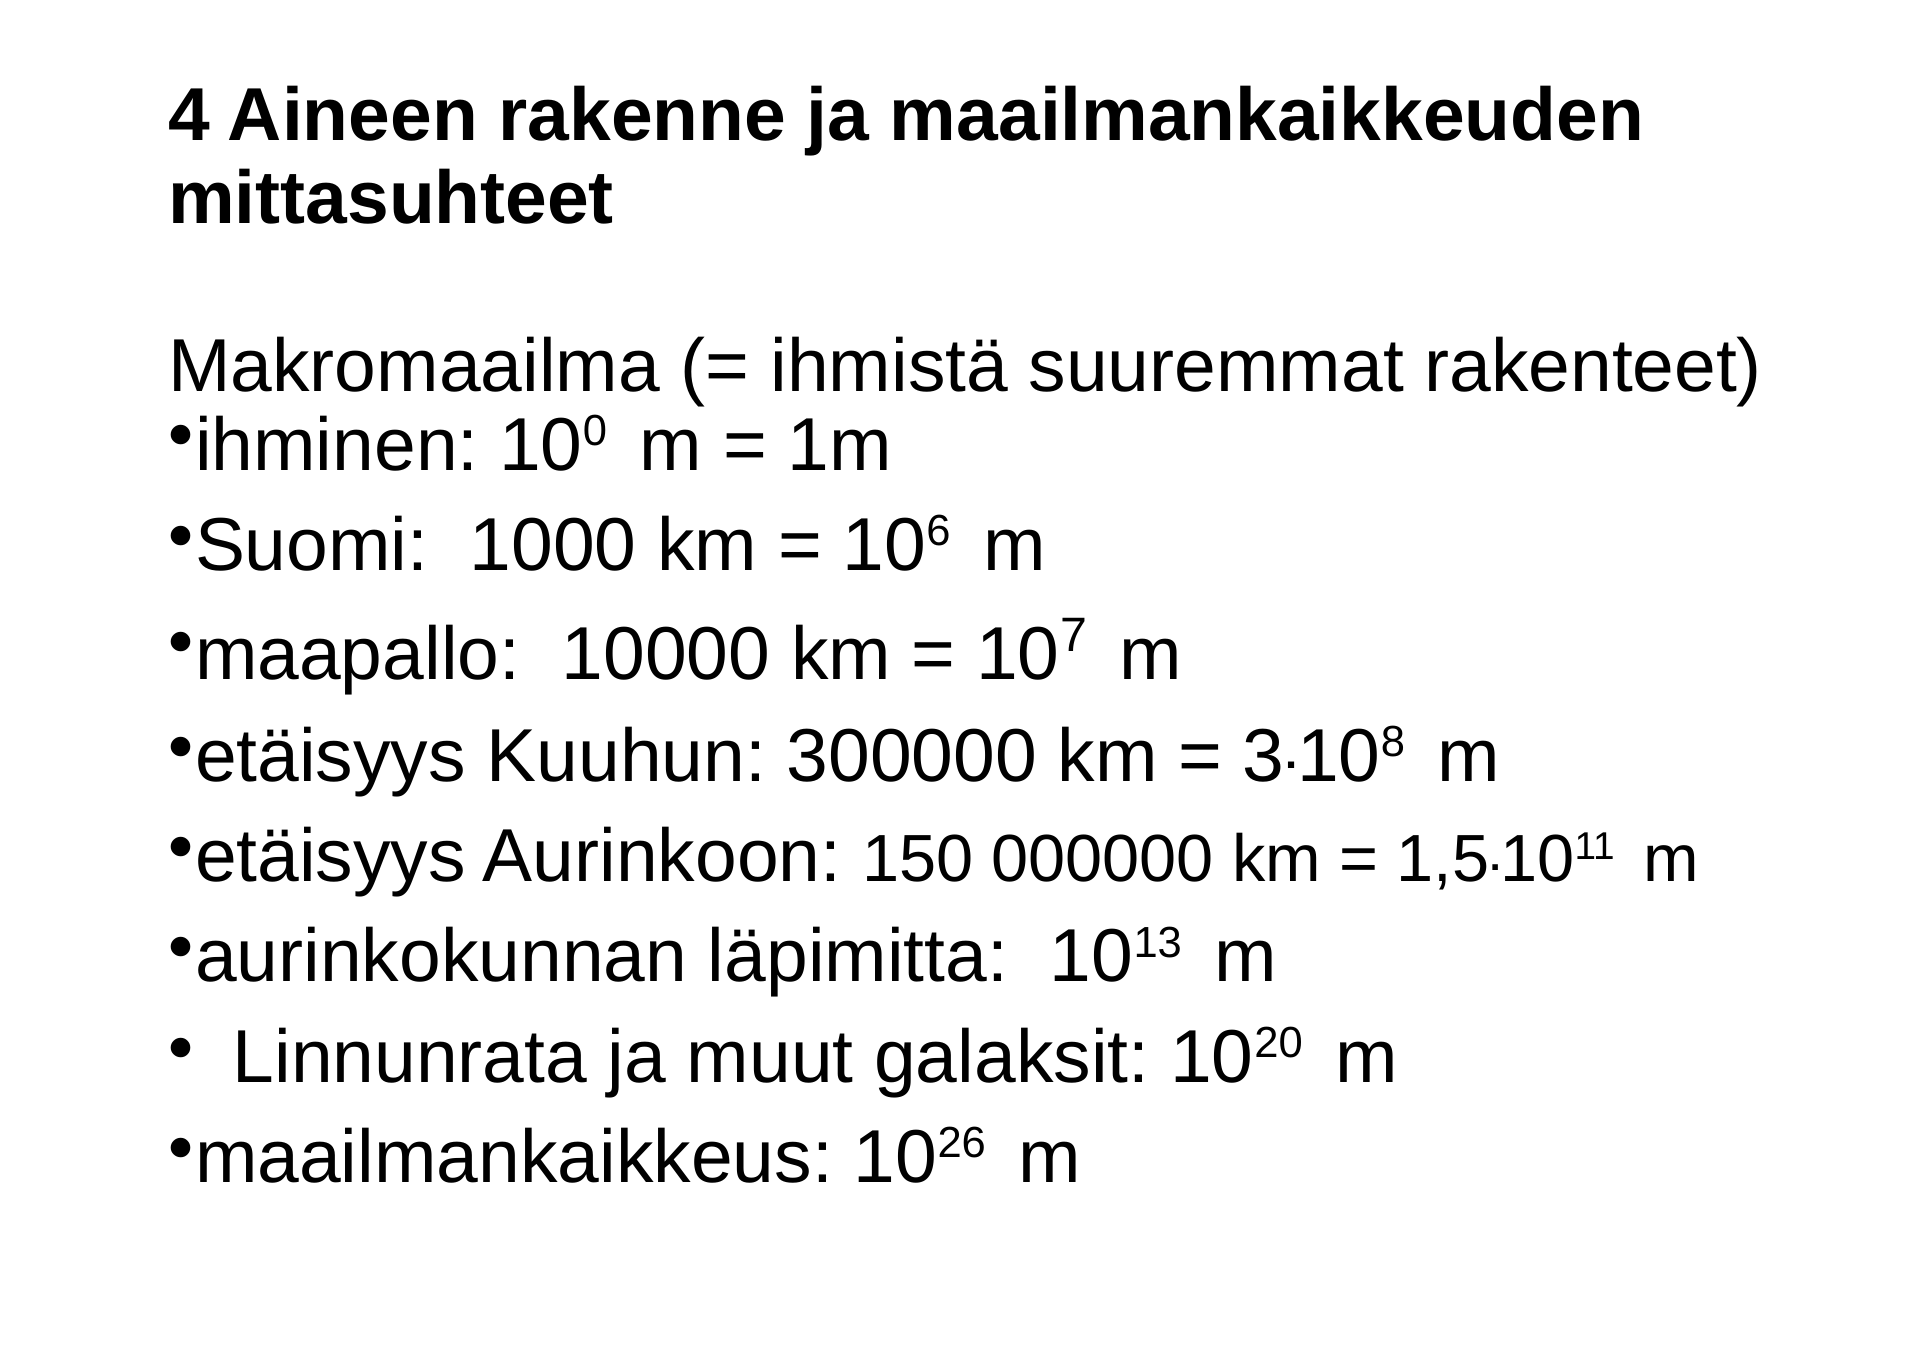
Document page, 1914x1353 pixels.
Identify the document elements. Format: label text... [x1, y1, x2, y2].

text_box 4 Aineen rakenne ja maailmankaikkeuden mittasuhteet Makromaailma (= ihmistä suuremmat rakenteet) ihminen: 100 m = 1m Suomi: 1000 km = 106 m maapallo: 10000 km = 107 m etäisyys Kuuhun: 300000 km = 3.108 m etäisyys Aurinkoon: 150 000000 km = 1,5.1011 m aurinkokunnan läpimitta: 1013 m Linnunrata ja muut galaksit: 1020 m maailmankaikkeus: 1026 m [153, 64, 1801, 1300]
